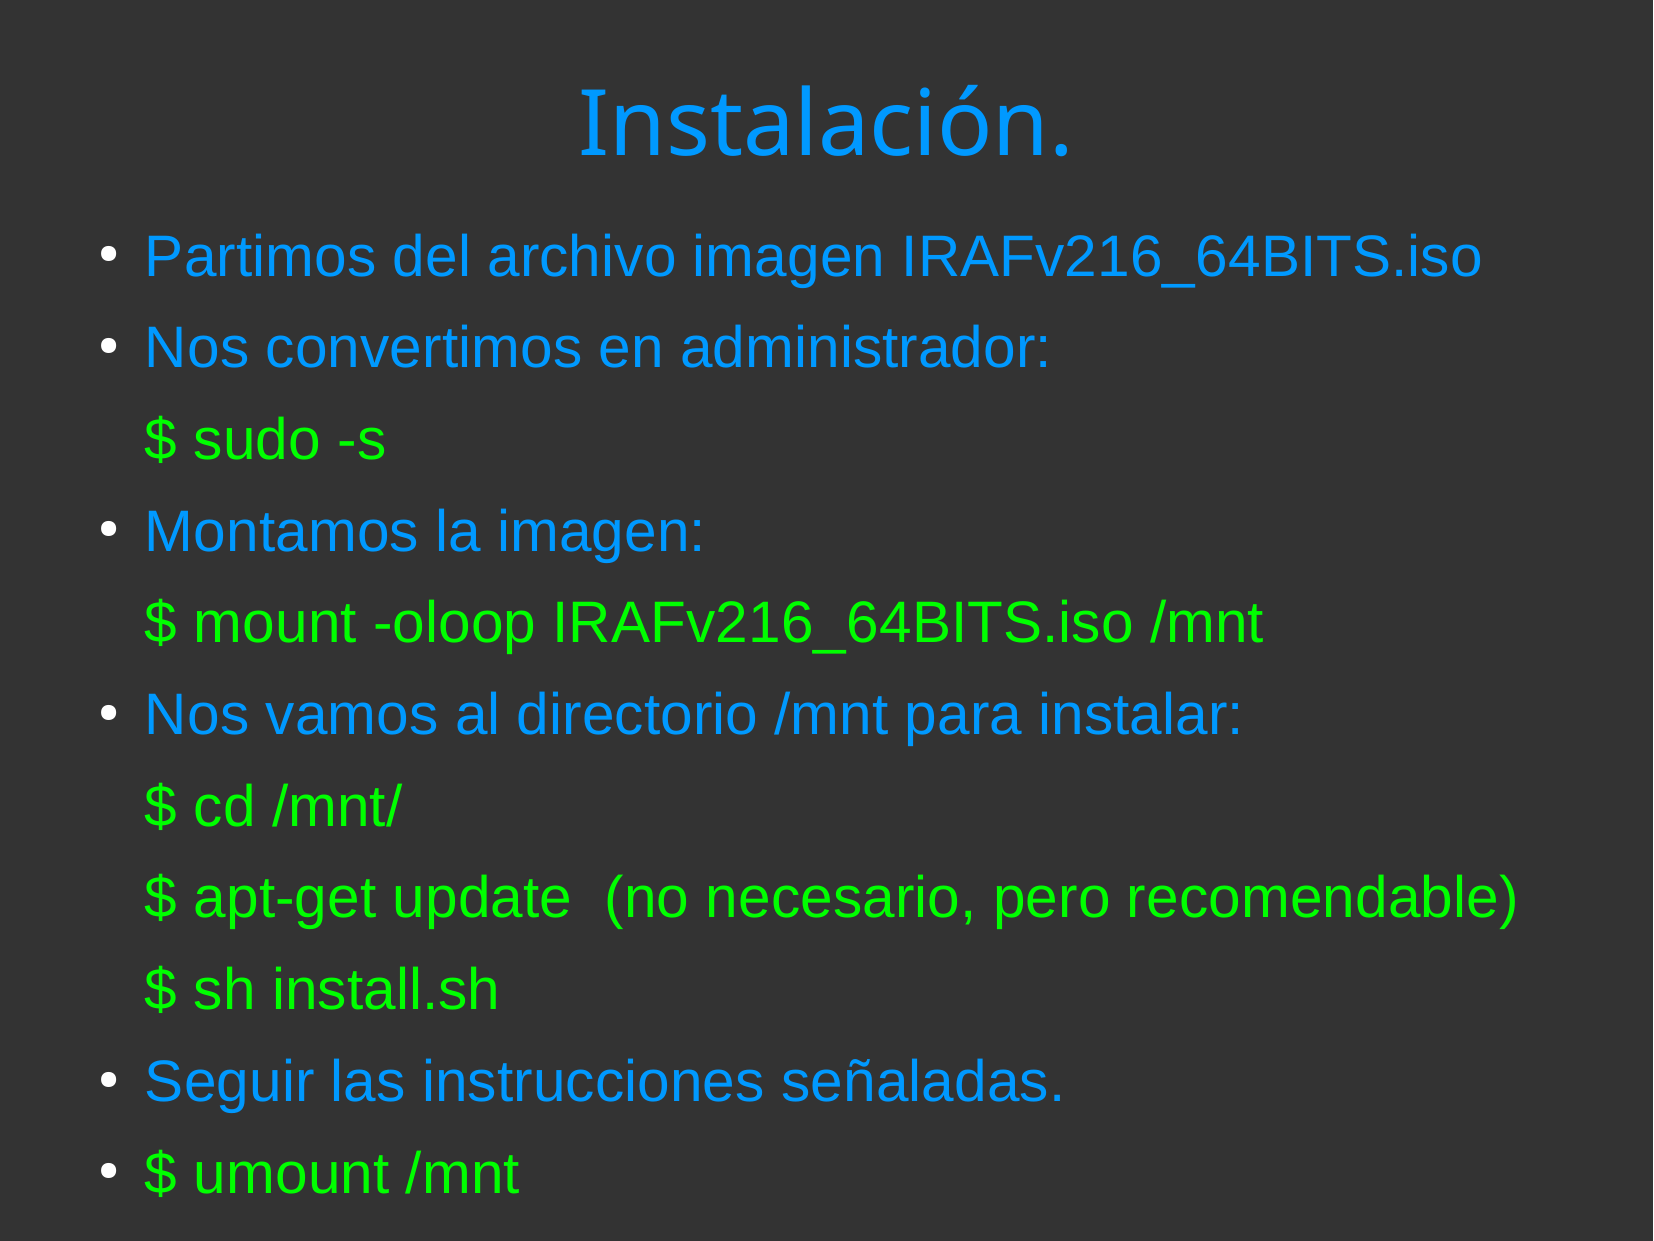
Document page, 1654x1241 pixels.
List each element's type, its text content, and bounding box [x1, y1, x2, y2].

title Instalación. [82, 39, 1571, 202]
list Partimos del archivo imagen IRAFv216_64BITS.iso Nos convertimos en administrador: $ sudo -s Montamos la imagen: $ mount -oloop IRAFv216_64BITS.iso /mnt Nos vamos al directorio /mnt para instalar: $ cd /mnt/ $ apt-get update (no necesario, pero recomendable) $ sh install.sh Seguir las instrucciones señaladas. $ umount /mnt [82, 222, 1571, 1210]
